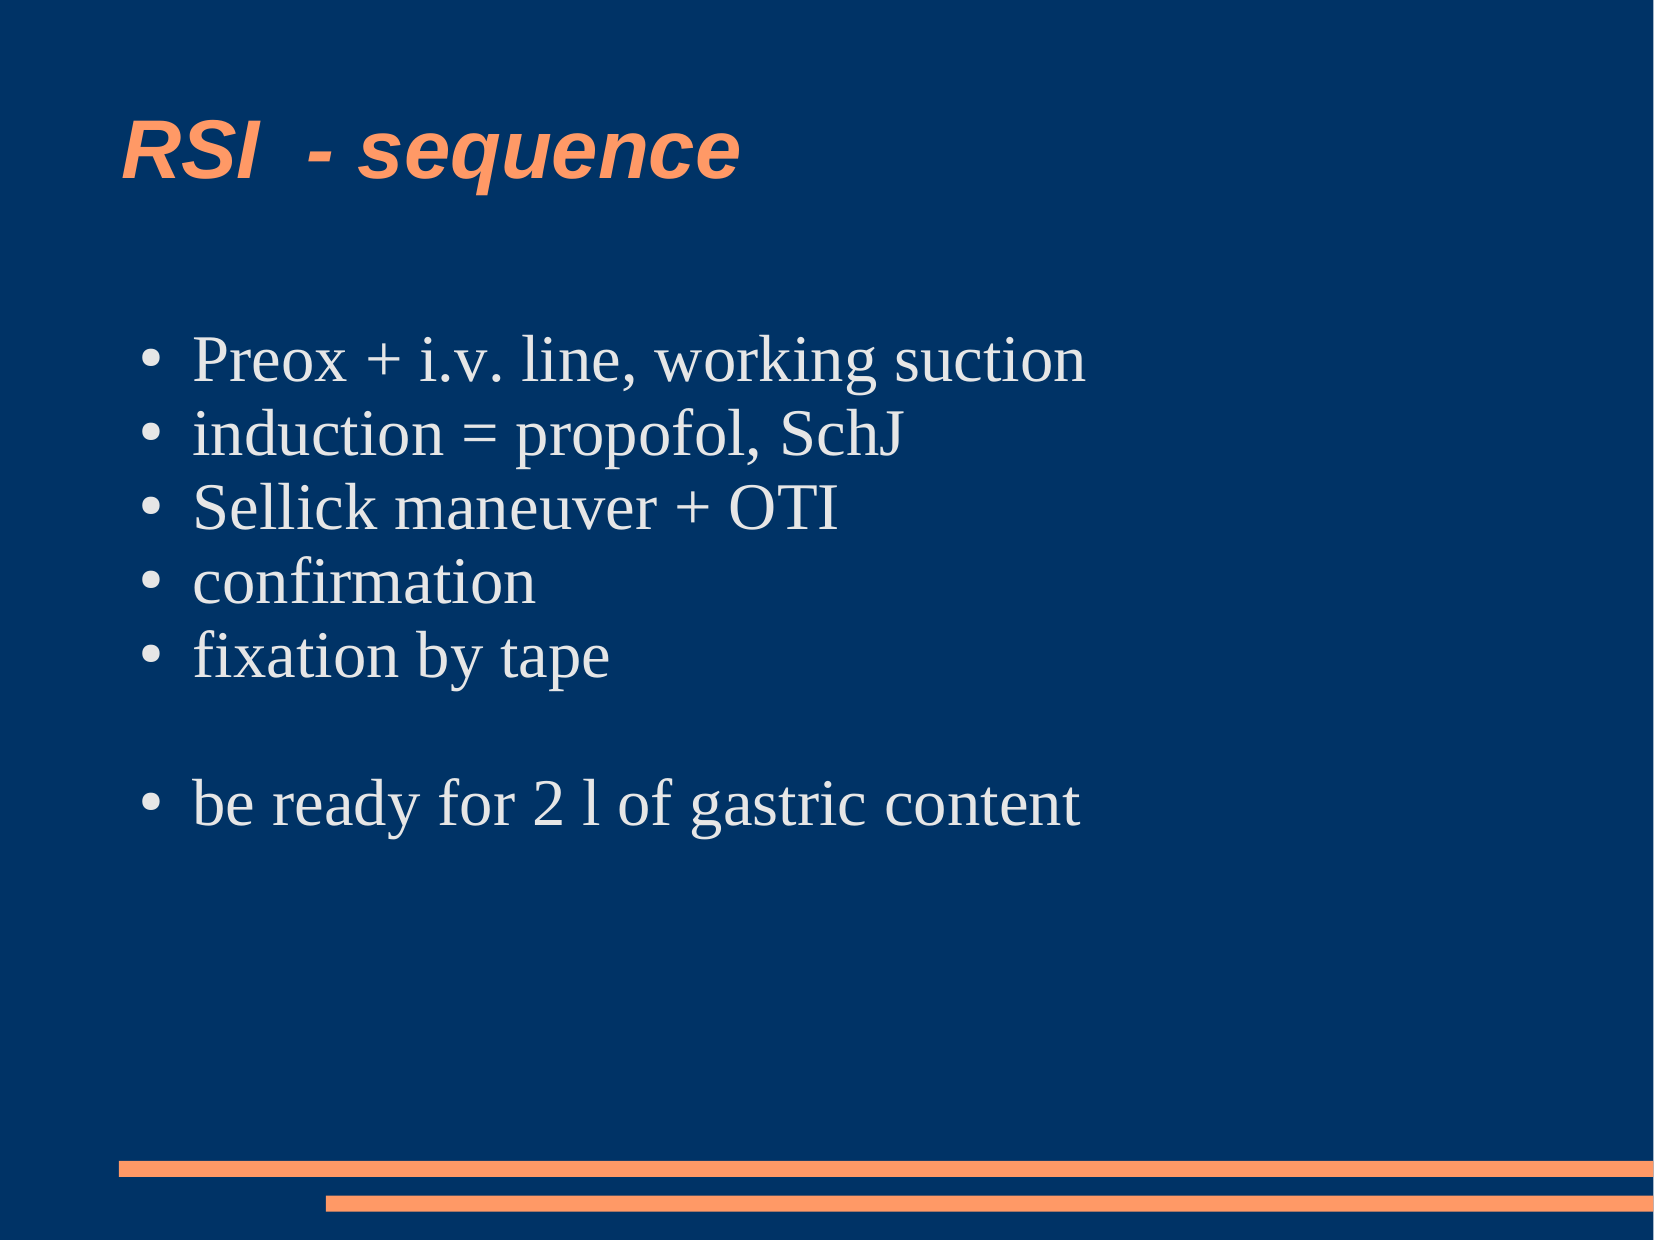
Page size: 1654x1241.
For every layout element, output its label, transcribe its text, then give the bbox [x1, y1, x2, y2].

list Preox + i.v. line, working suction induction = propofol, SchJ Sellick maneuver + OTI confirmation fixation by tape be ready for 2 l of gastric content [121, 322, 1561, 1118]
title RSI - sequence [121, 53, 1534, 247]
